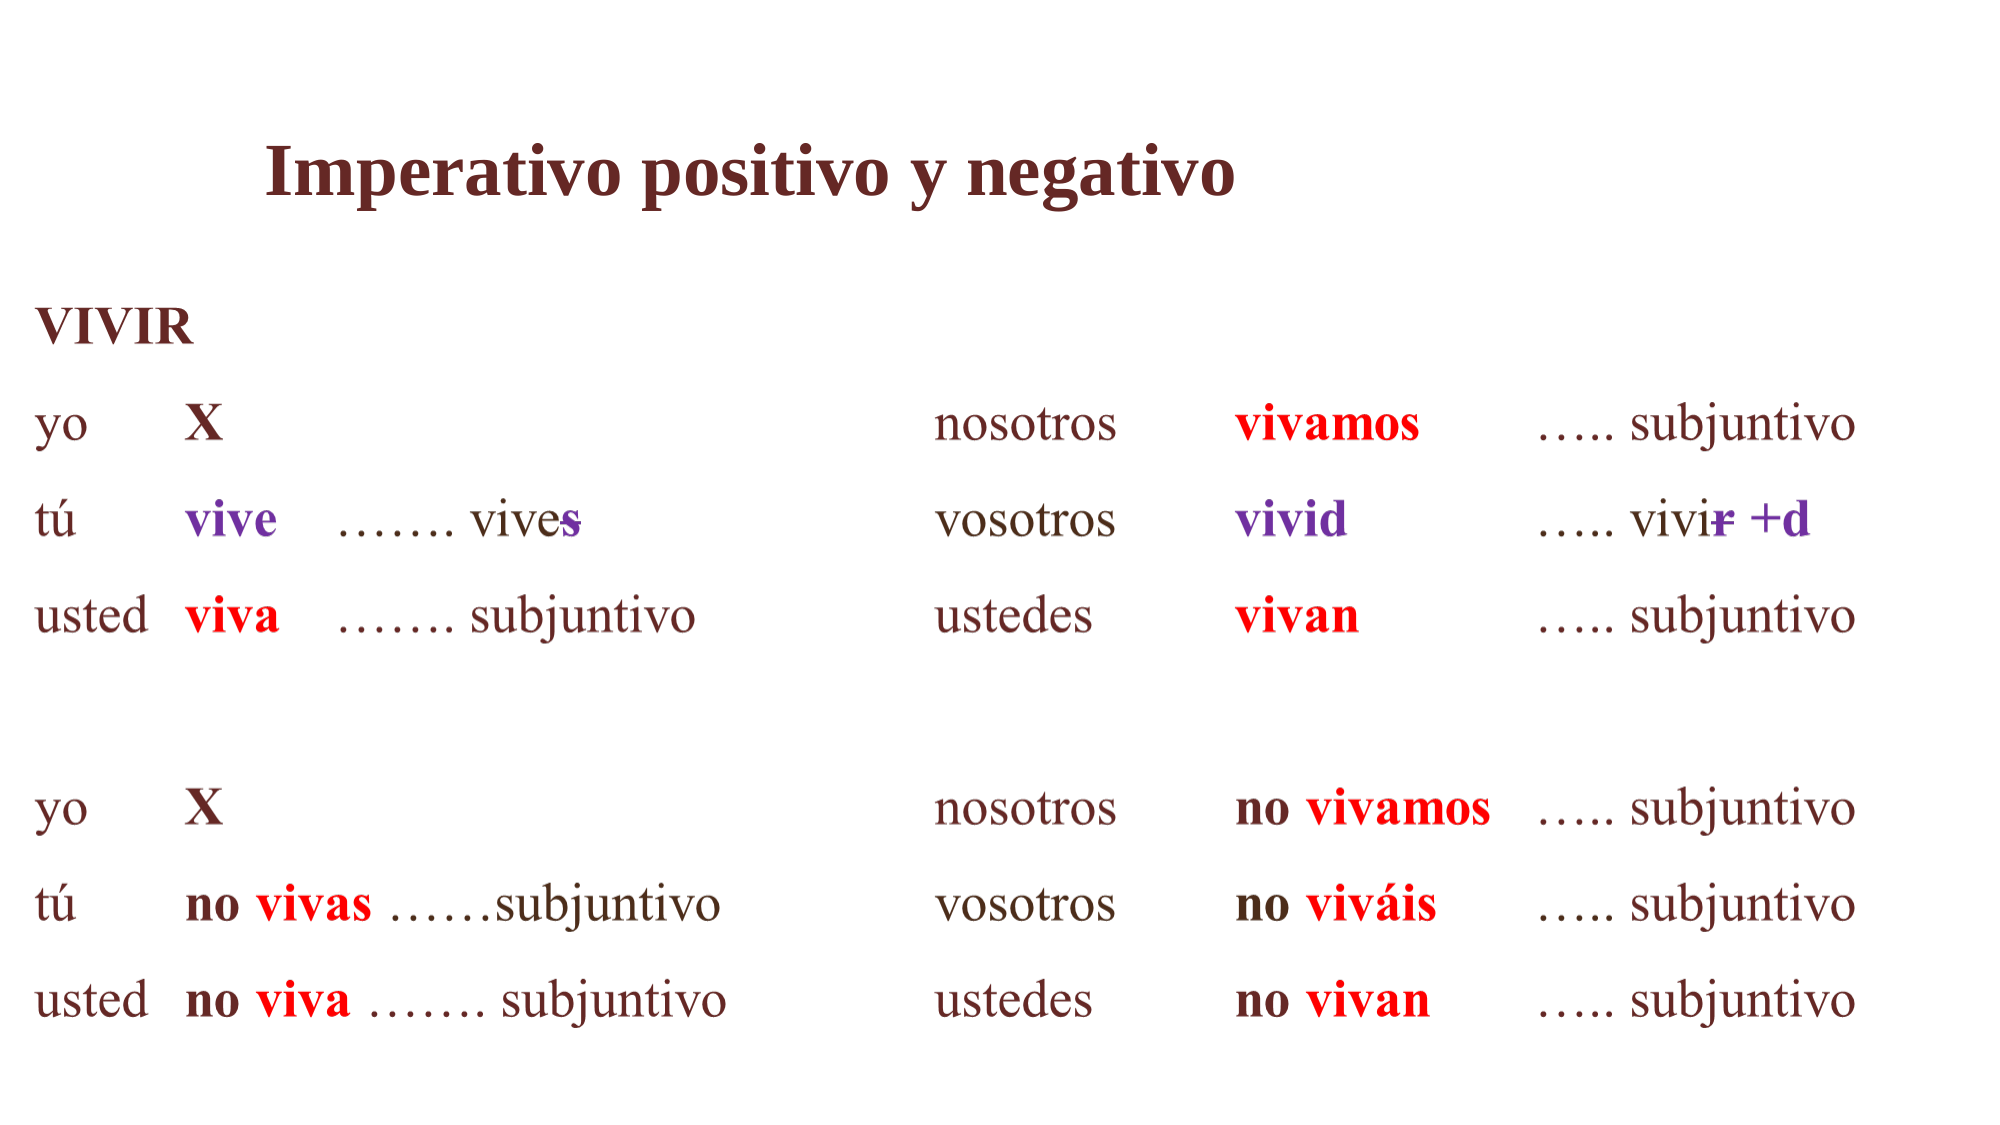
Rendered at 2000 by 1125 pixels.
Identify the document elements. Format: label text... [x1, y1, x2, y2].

text_box [2, 276, 1980, 1107]
title Imperativo positivo y negativo [249, 31, 1750, 219]
